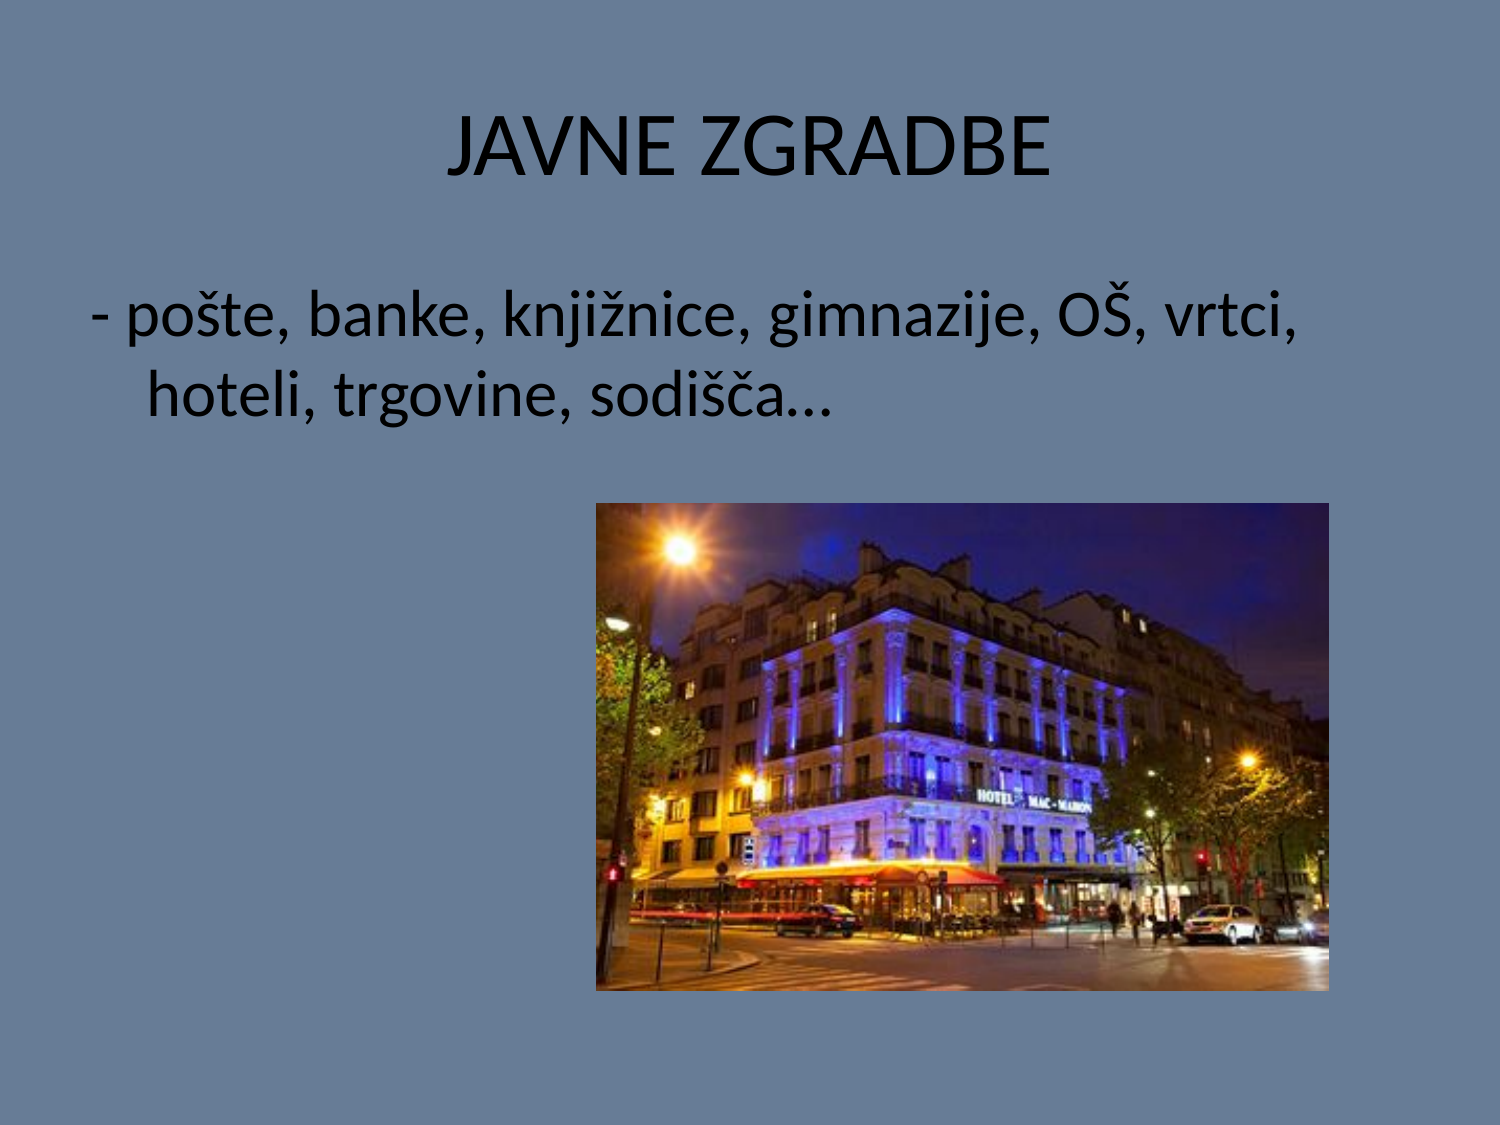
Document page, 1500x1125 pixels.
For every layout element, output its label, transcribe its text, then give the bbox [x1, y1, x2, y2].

picture [596, 503, 1329, 991]
title JAVNE ZGRADBE [75, 45, 1425, 233]
list - pošte, banke, knjižnice, gimnazije, OŠ, vrtci, hoteli, trgovine, sodišča… [75, 262, 1471, 1005]
